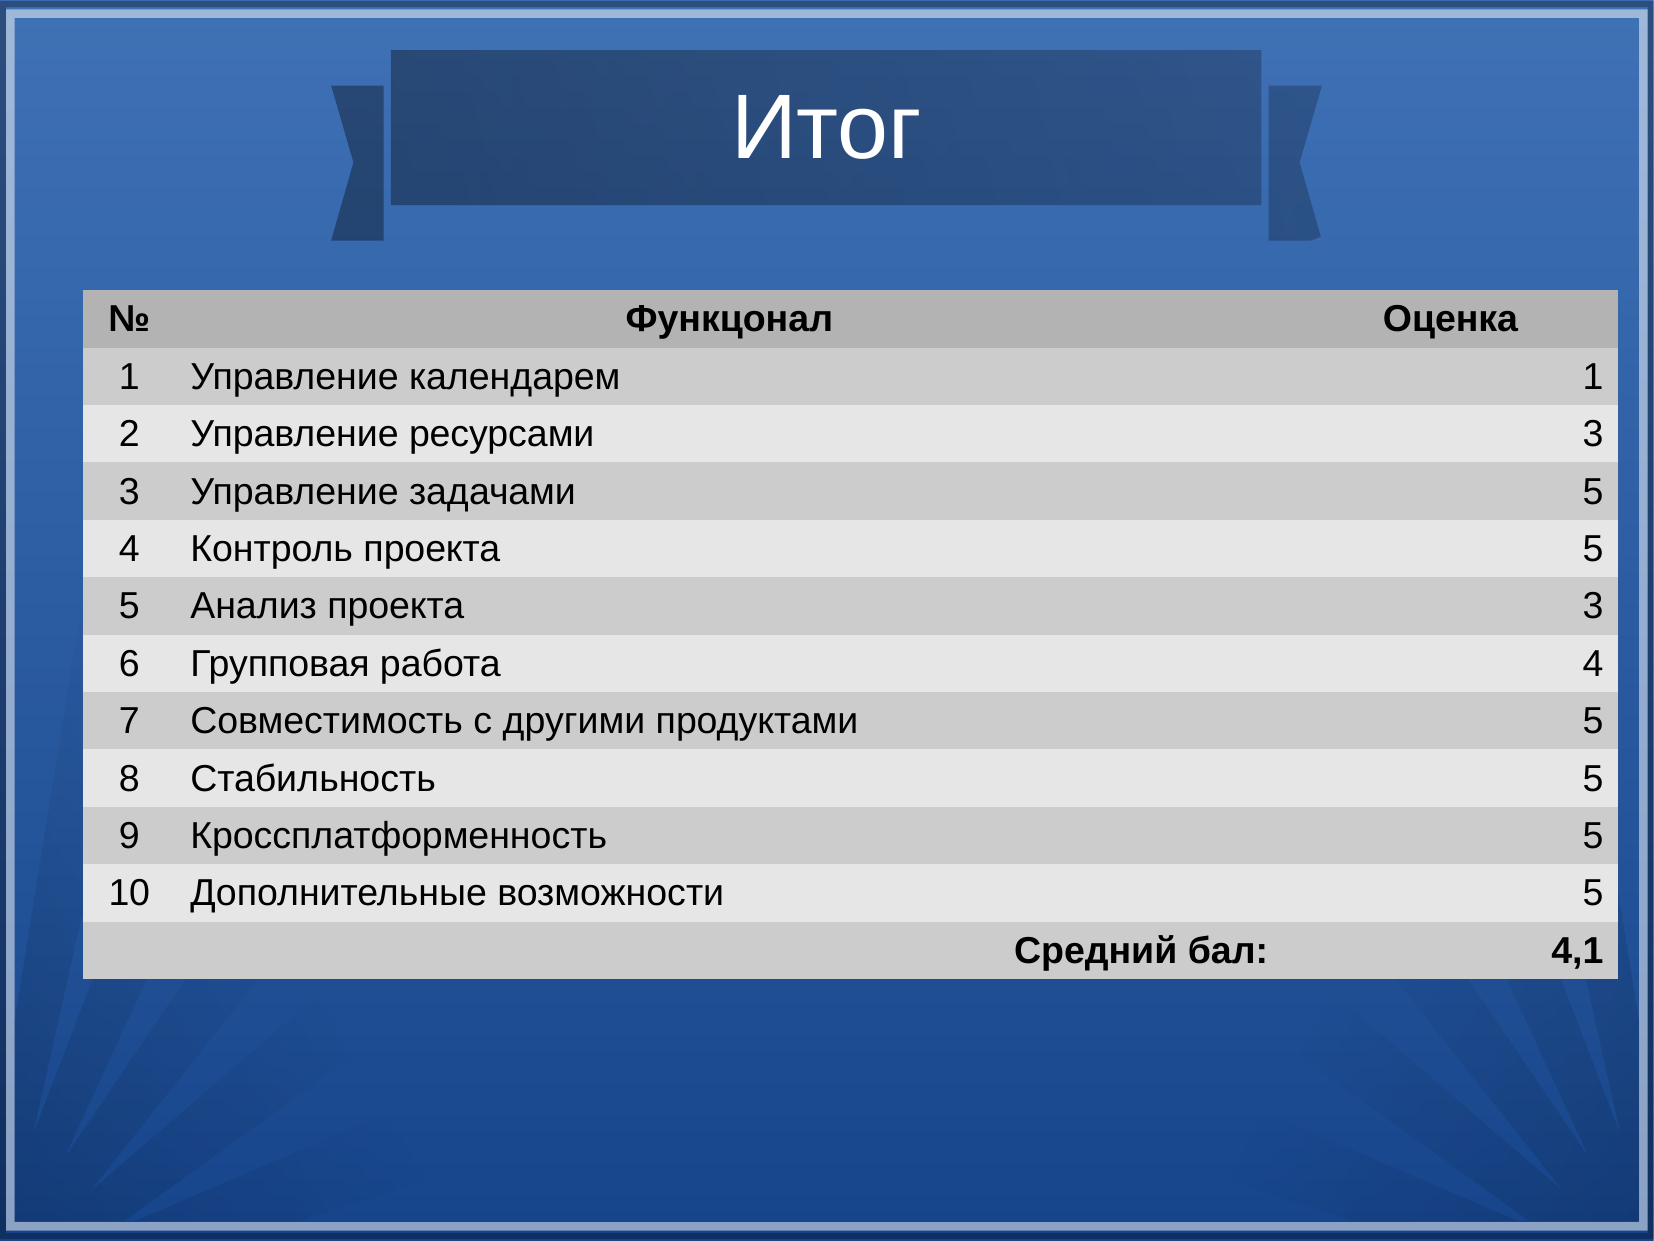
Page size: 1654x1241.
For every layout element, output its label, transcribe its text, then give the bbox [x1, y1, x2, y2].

table_cell Дополнительные возможности [176, 864, 1283, 922]
table_cell 3 [1283, 577, 1618, 635]
table_cell Управление ресурсами [176, 405, 1283, 462]
table_header Оценка [1283, 290, 1618, 348]
table_cell 5 [1283, 462, 1618, 520]
table_cell 4 [1283, 635, 1618, 692]
table_cell Групповая работа [176, 635, 1283, 692]
table_cell 8 [83, 749, 176, 807]
table_header Функцонал [176, 290, 1283, 348]
table_cell 3 [1283, 405, 1618, 462]
table_cell 1 [83, 348, 176, 405]
table_cell 3 [83, 462, 176, 520]
table_cell 5 [1283, 692, 1618, 749]
table_cell 5 [83, 577, 176, 635]
table_cell 4 [83, 520, 176, 577]
table_cell 1 [1283, 348, 1618, 405]
table_cell 7 [83, 692, 176, 749]
table_cell 5 [1283, 520, 1618, 577]
table_cell 2 [83, 405, 176, 462]
table_cell Анализ проекта [176, 577, 1283, 635]
table_cell Контроль проекта [176, 520, 1283, 577]
table_cell Средний бал: [83, 922, 1283, 979]
table_cell 5 [1283, 864, 1618, 922]
table_cell Управление задачами [176, 462, 1283, 520]
table_cell 5 [1283, 749, 1618, 807]
table_cell 4,1 [1283, 922, 1618, 979]
table_cell Управление календарем [176, 348, 1283, 405]
table_cell Кроссплатформенность [176, 807, 1283, 864]
table_cell Совместимость с другими продуктами [176, 692, 1283, 749]
table_cell 9 [83, 807, 176, 864]
table_cell 10 [83, 864, 176, 922]
table_cell 5 [1283, 807, 1618, 864]
table_cell 6 [83, 635, 176, 692]
title Итог [389, 49, 1264, 205]
table_cell Стабильность [176, 749, 1283, 807]
table_header № [83, 290, 176, 348]
